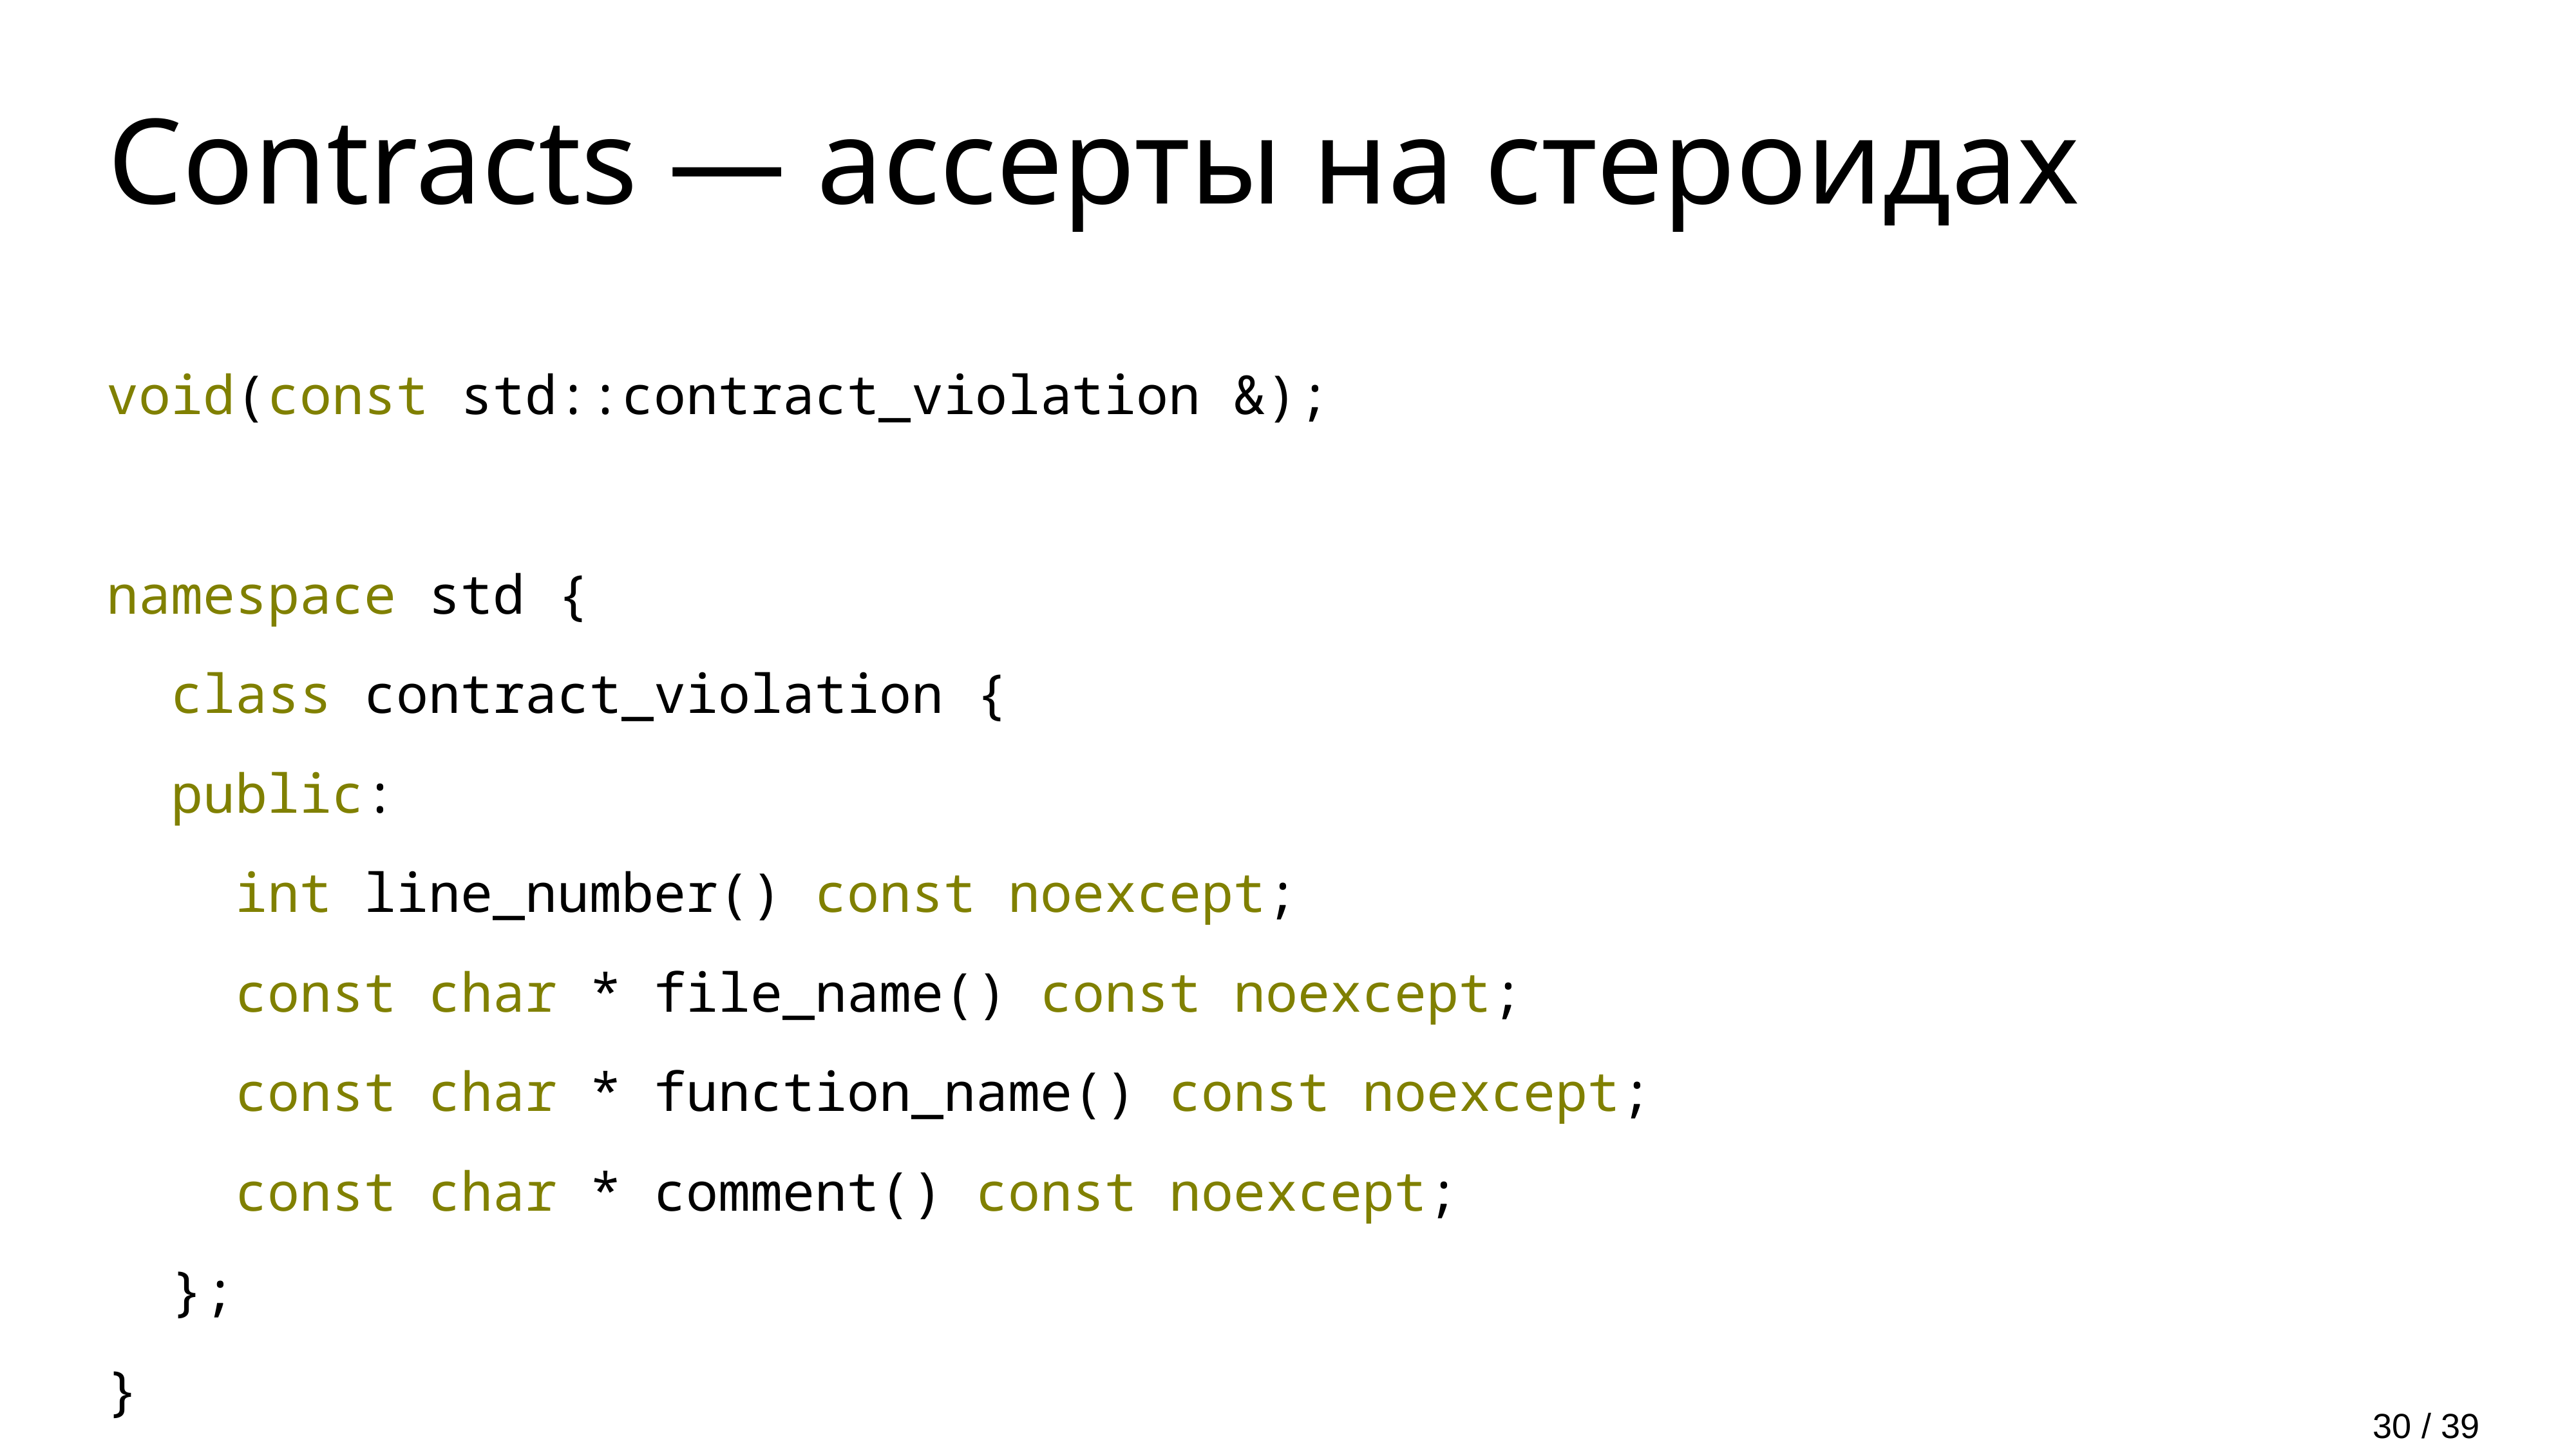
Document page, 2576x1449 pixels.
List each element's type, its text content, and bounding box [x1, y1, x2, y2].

list void(const std::contract_violation &); namespace std { class contract_violation { public: int line_number() const noexcept; const char * file_name() const noexcept; const char * function_name() const noexcept; const char * comment() const noexcept; }; } [0, 295, 2576, 1449]
text_box <number> / 39 [2363, 1402, 2576, 1449]
title Contracts — ассерты на стероидах [108, 80, 2468, 242]
